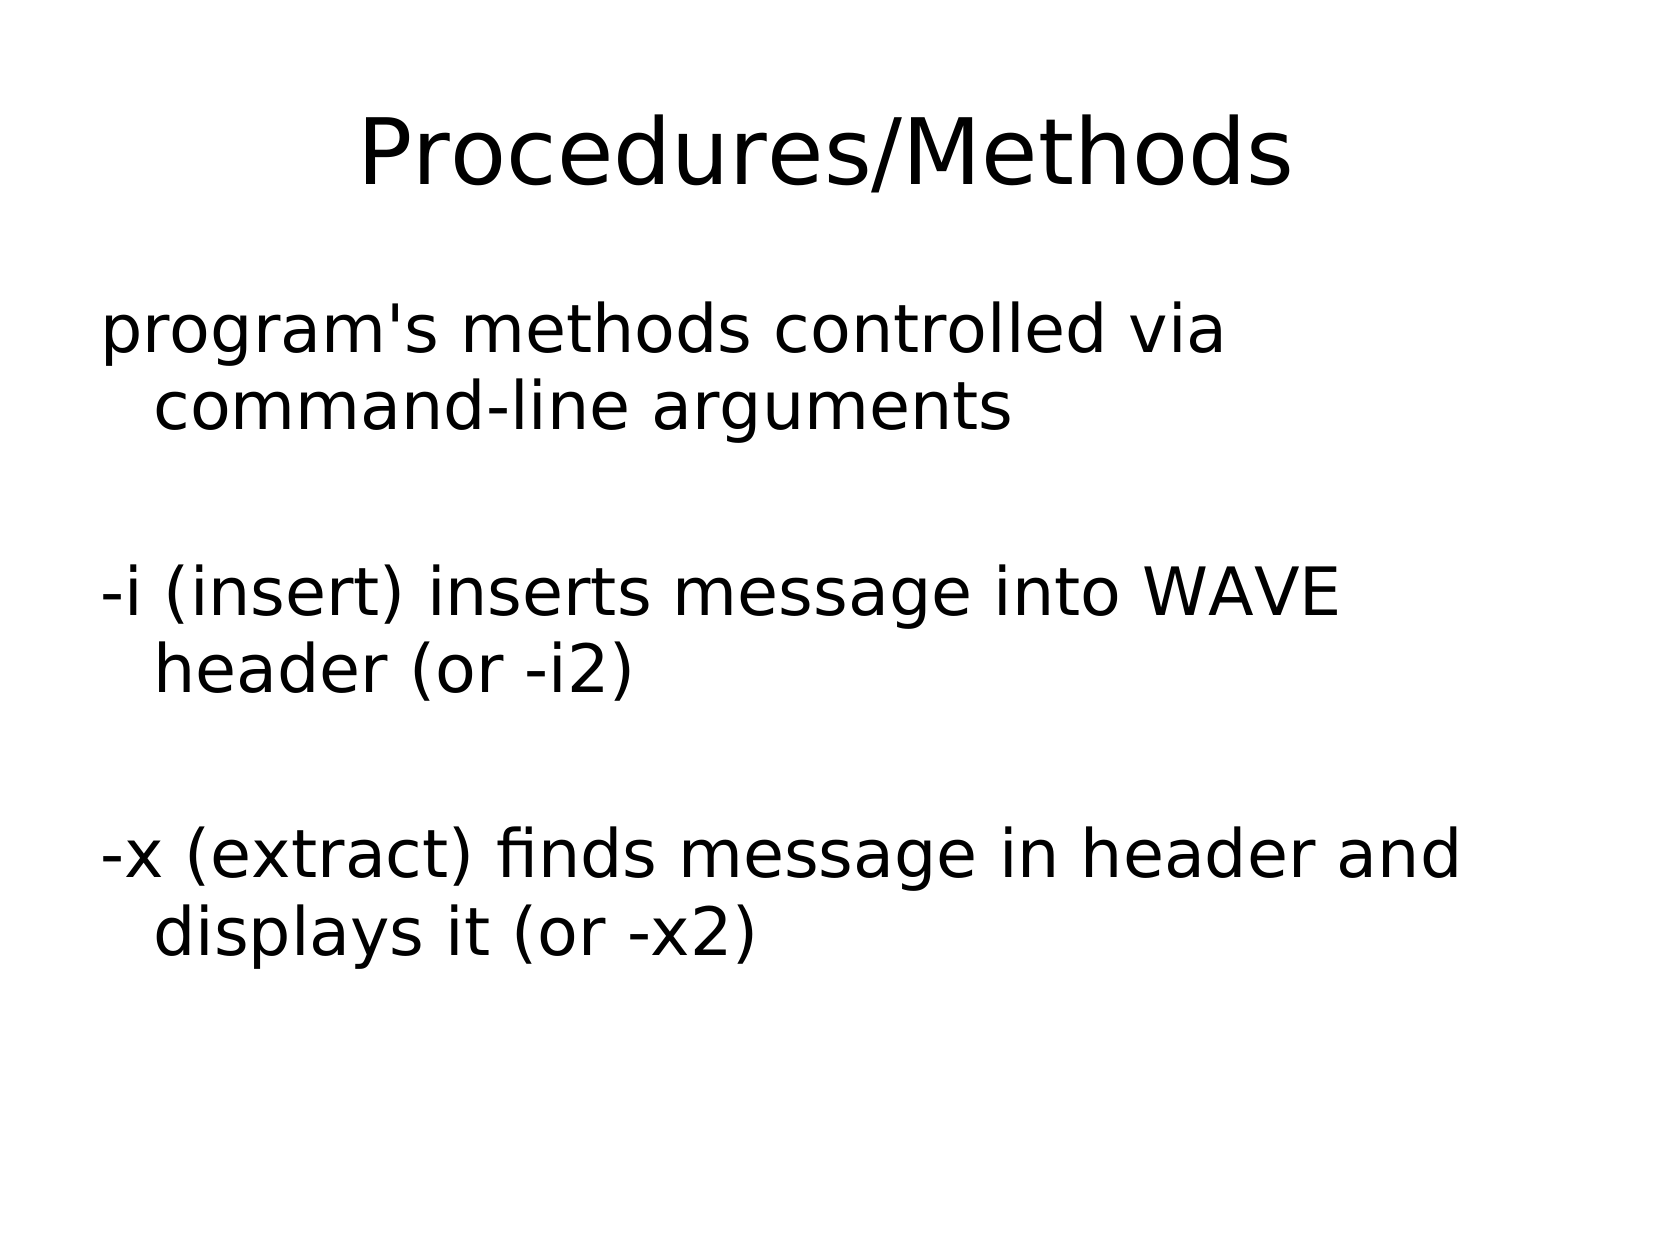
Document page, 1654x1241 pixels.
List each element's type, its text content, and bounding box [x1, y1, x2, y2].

title Procedures/Methods [82, 49, 1571, 257]
list program's methods controlled via command-line arguments -i (insert) inserts message into WAVE header (or -i2) -x (extract) finds message in header and displays it (or -x2) [82, 290, 1571, 1109]
